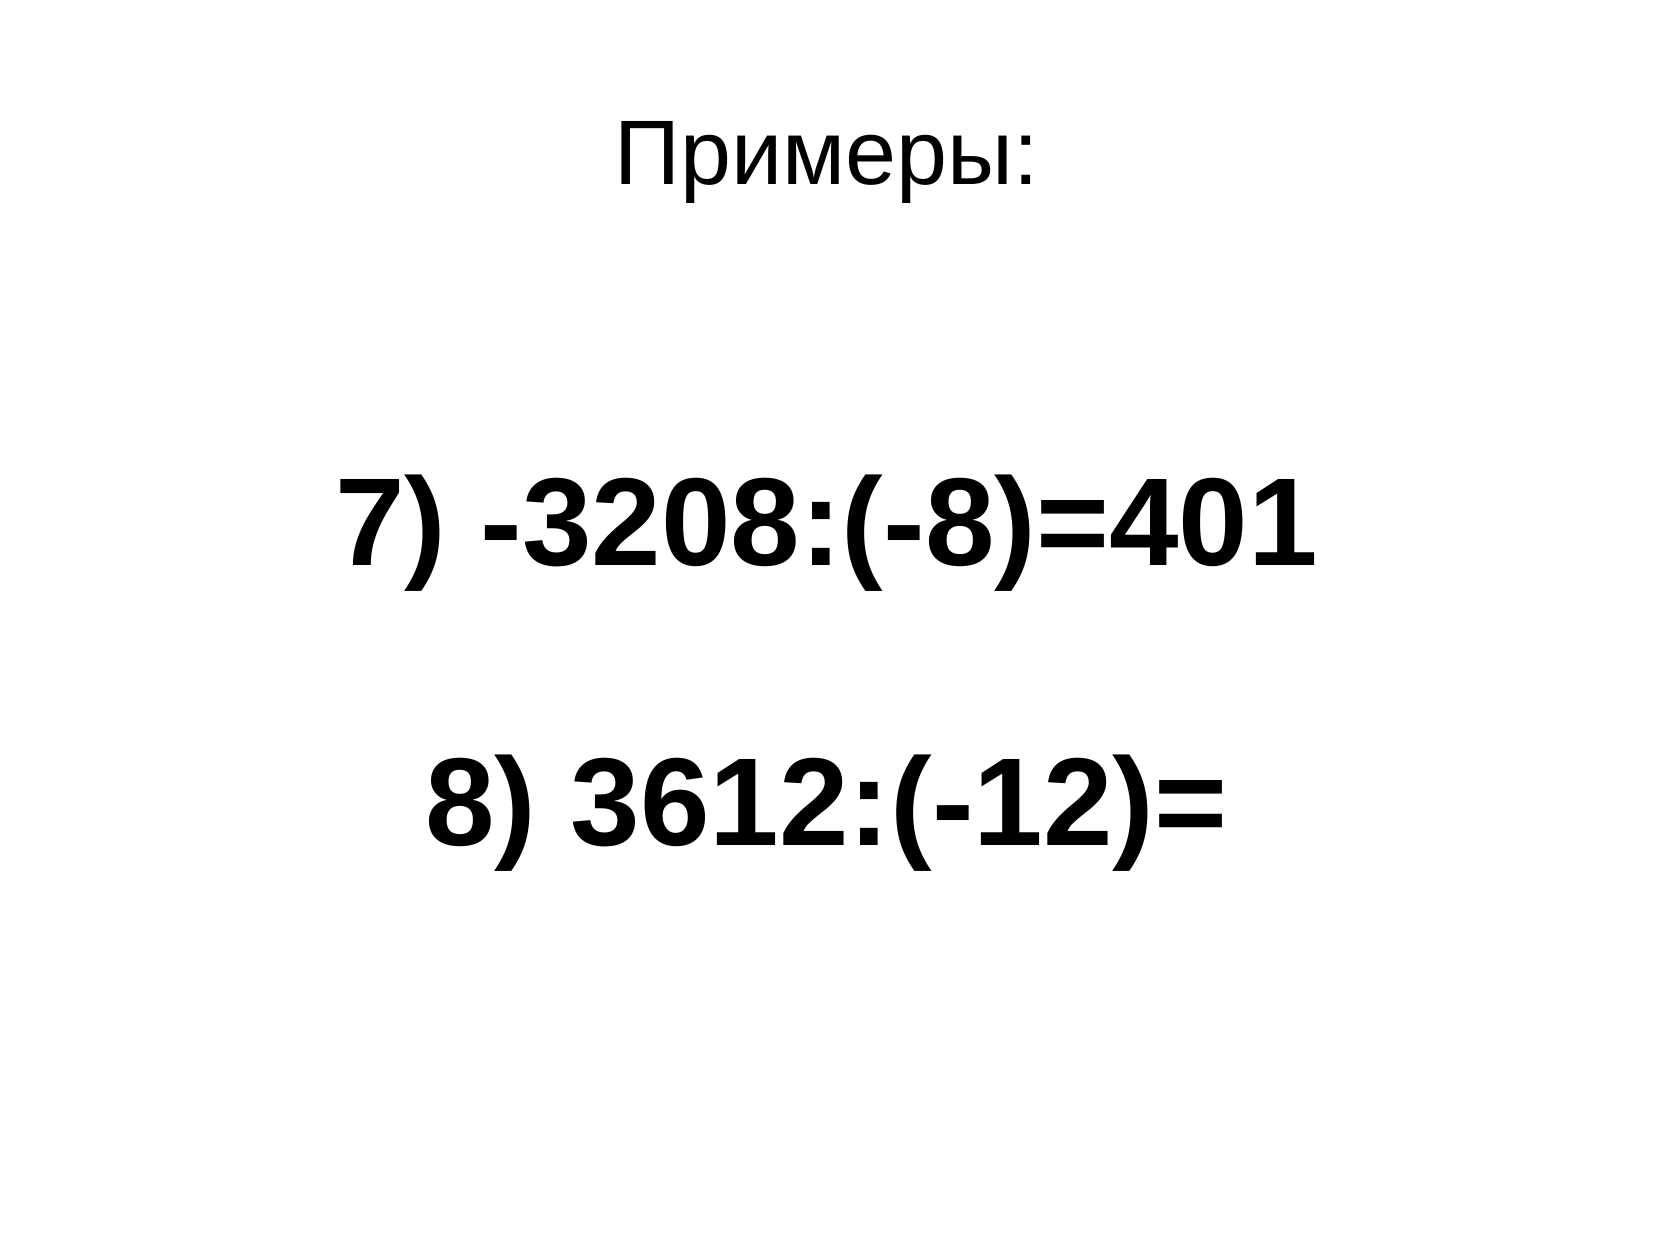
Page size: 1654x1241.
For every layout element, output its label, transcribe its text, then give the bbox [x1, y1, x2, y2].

subtitle 7) -3208:(-8)=401 8) 3612:(-12)= [82, 297, 1571, 1102]
title Примеры: [82, 56, 1571, 250]
